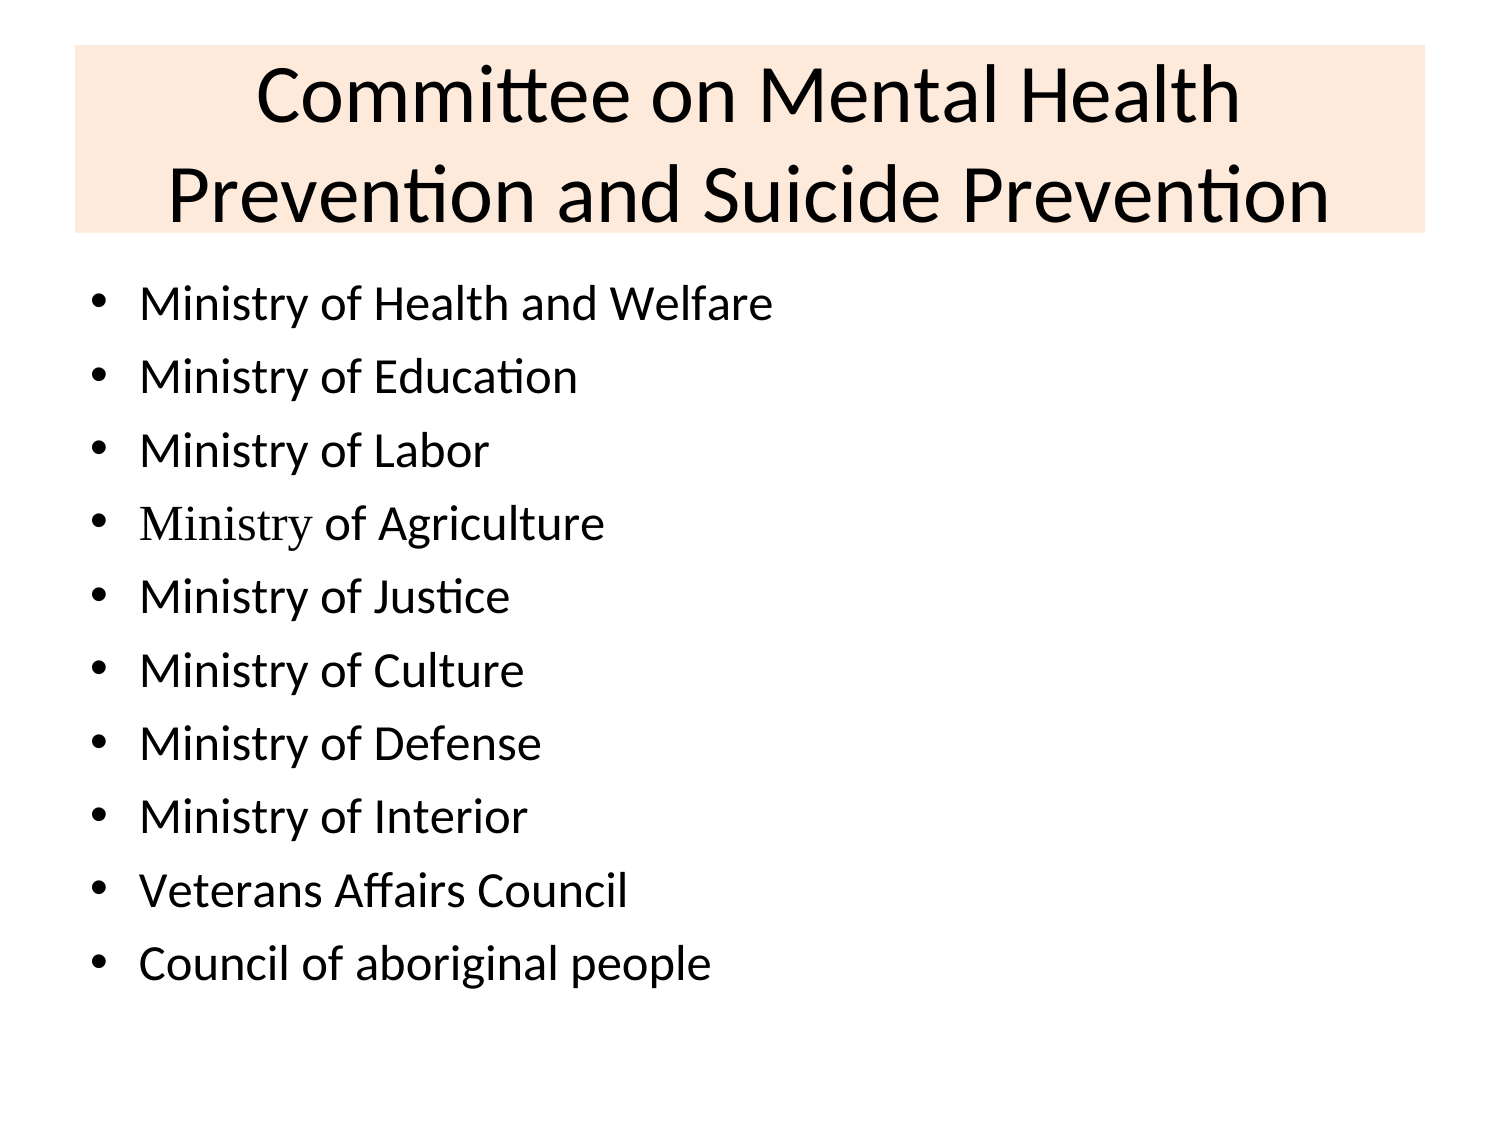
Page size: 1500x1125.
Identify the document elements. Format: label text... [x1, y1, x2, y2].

title Committee on Mental Health Prevention and Suicide Prevention [75, 45, 1426, 233]
list Ministry of Health and Welfare Ministry of Education Ministry of Labor Ministry of Agriculture Ministry of Justice Ministry of Culture Ministry of Defense Ministry of Interior Veterans Affairs Council Council of aboriginal people [75, 262, 1426, 1005]
